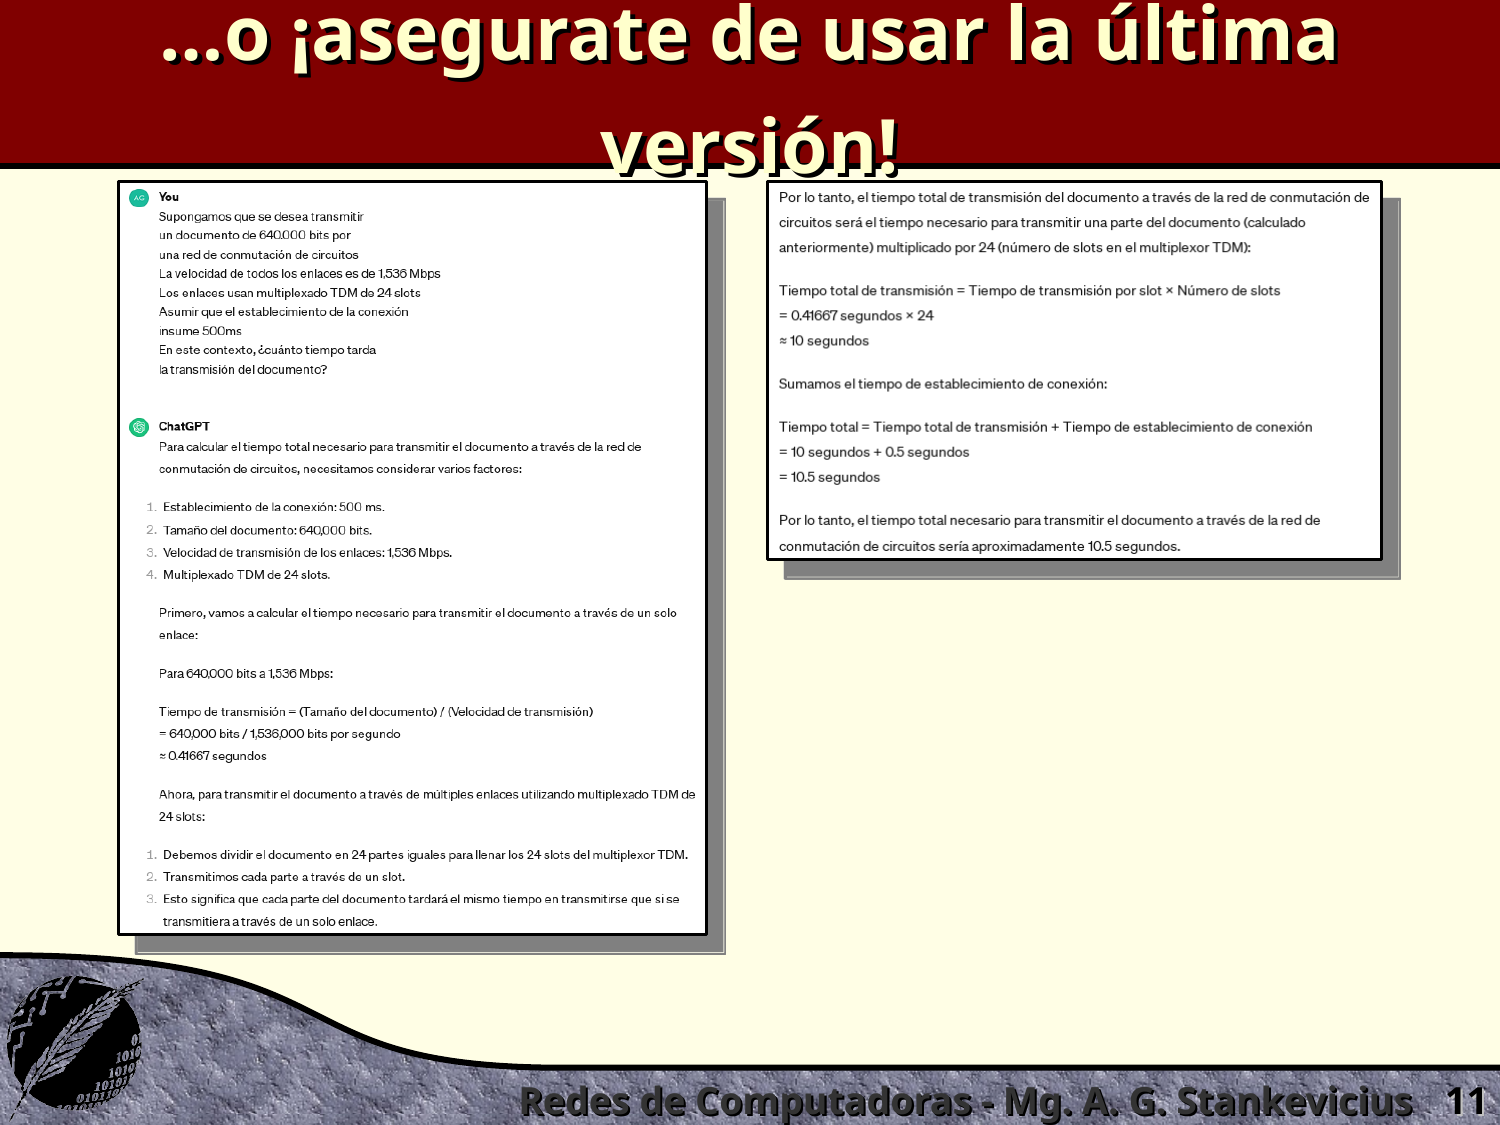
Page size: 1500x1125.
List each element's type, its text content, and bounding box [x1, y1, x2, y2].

picture [768, 183, 1381, 559]
title …o ¡asegurate de usar la última versión! [15, 15, 1485, 150]
picture [790, 1100, 795, 1110]
picture [1047, 1100, 1054, 1110]
picture [120, 183, 706, 934]
picture [0, 959, 1500, 1125]
